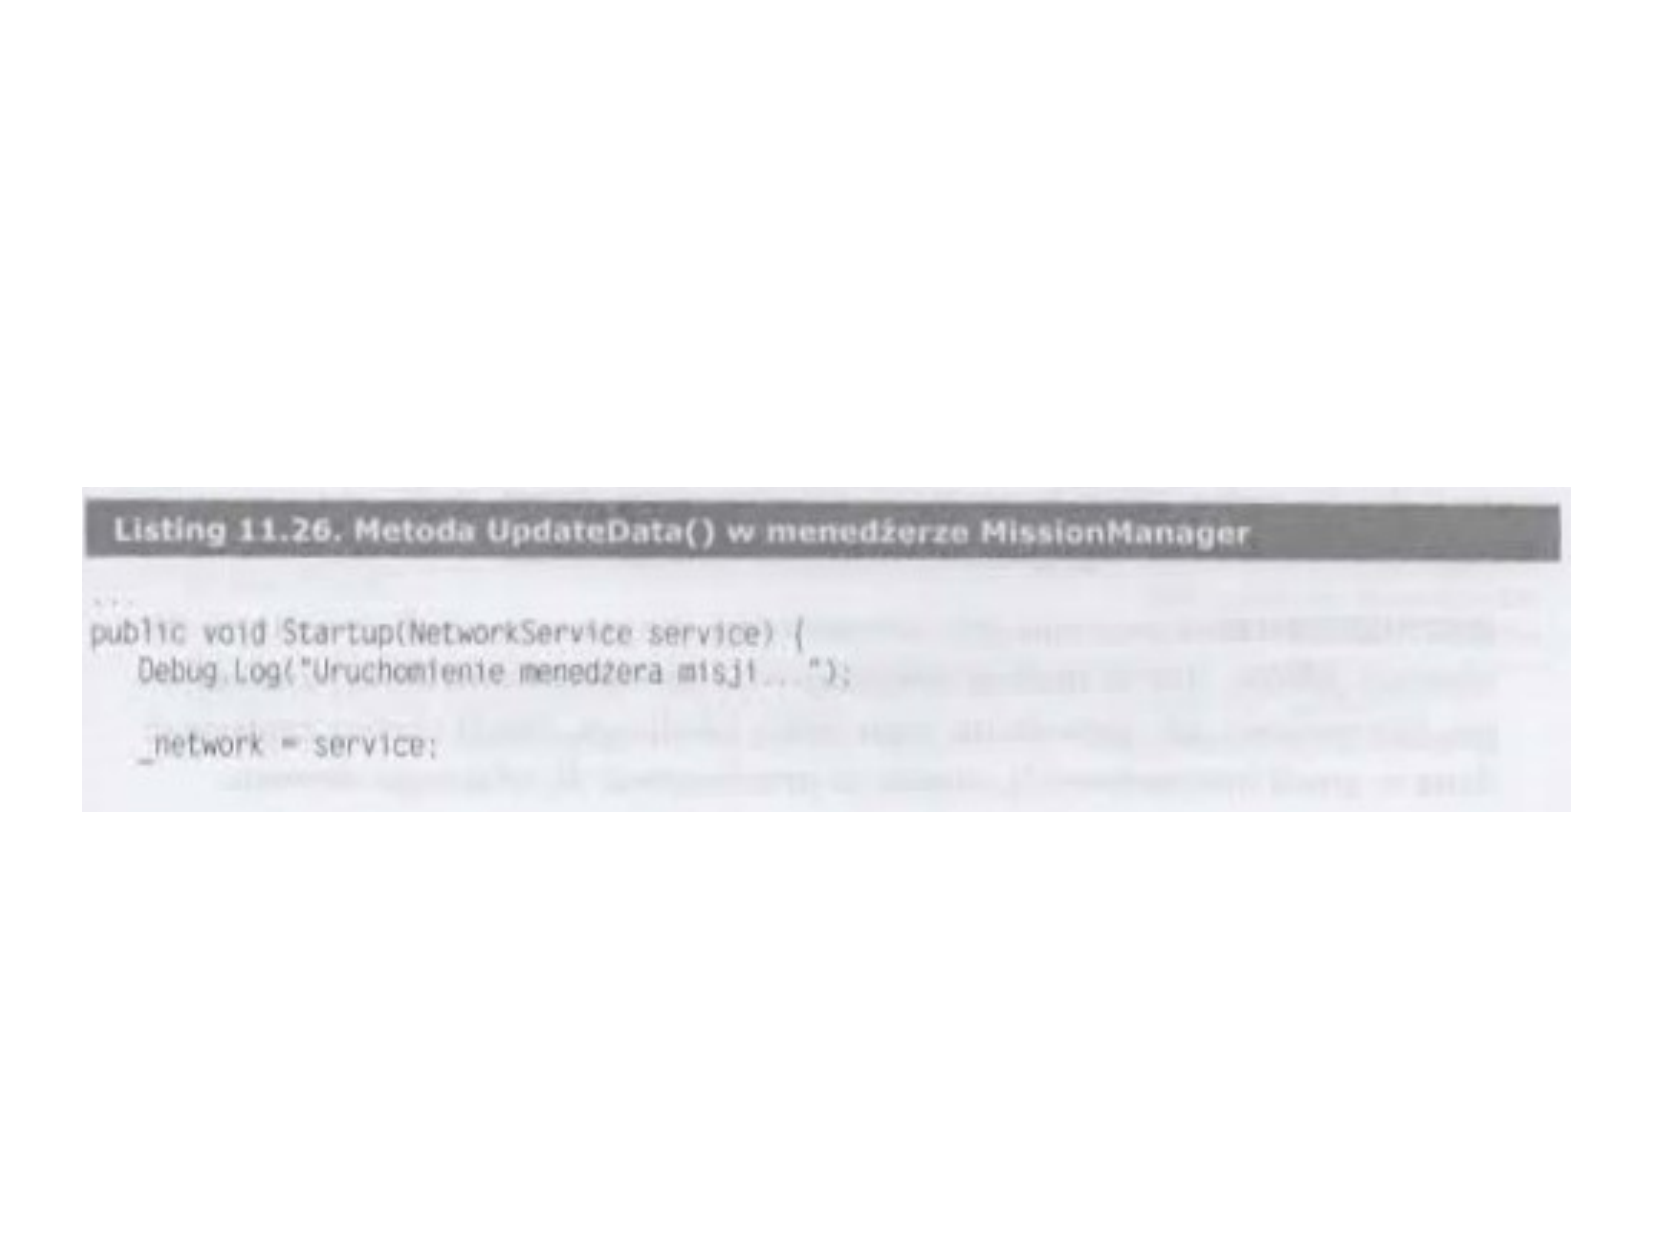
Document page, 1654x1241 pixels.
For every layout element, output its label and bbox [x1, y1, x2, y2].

picture [82, 487, 1571, 812]
